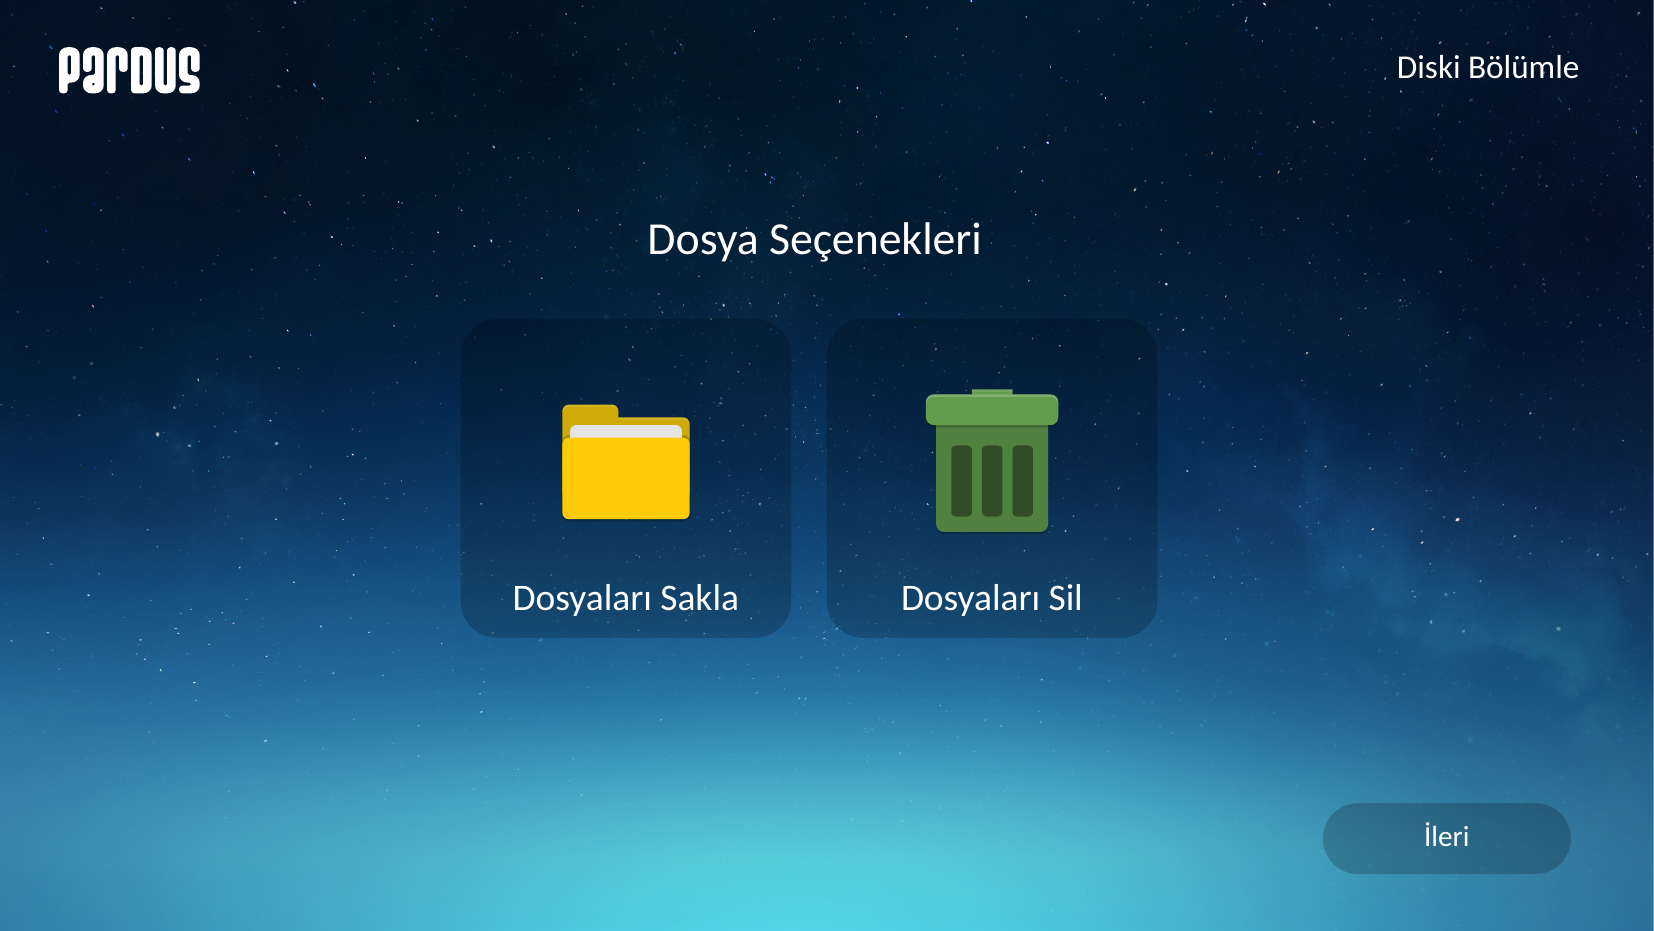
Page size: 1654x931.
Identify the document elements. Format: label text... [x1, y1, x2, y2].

text_box Dosyaları Sakla [460, 318, 792, 638]
text_box Diski Bölümle [1051, 46, 1595, 95]
picture [0, 0, 1654, 931]
text_box [107, 47, 128, 94]
text_box [155, 47, 176, 94]
text_box Dosya Seçenekleri [543, 212, 1087, 274]
text_box [131, 47, 152, 94]
text_box [83, 47, 104, 94]
text_box [179, 47, 200, 94]
text_box Dosyaları Sil [826, 318, 1158, 638]
text_box İleri [1322, 803, 1571, 875]
text_box [59, 47, 80, 94]
